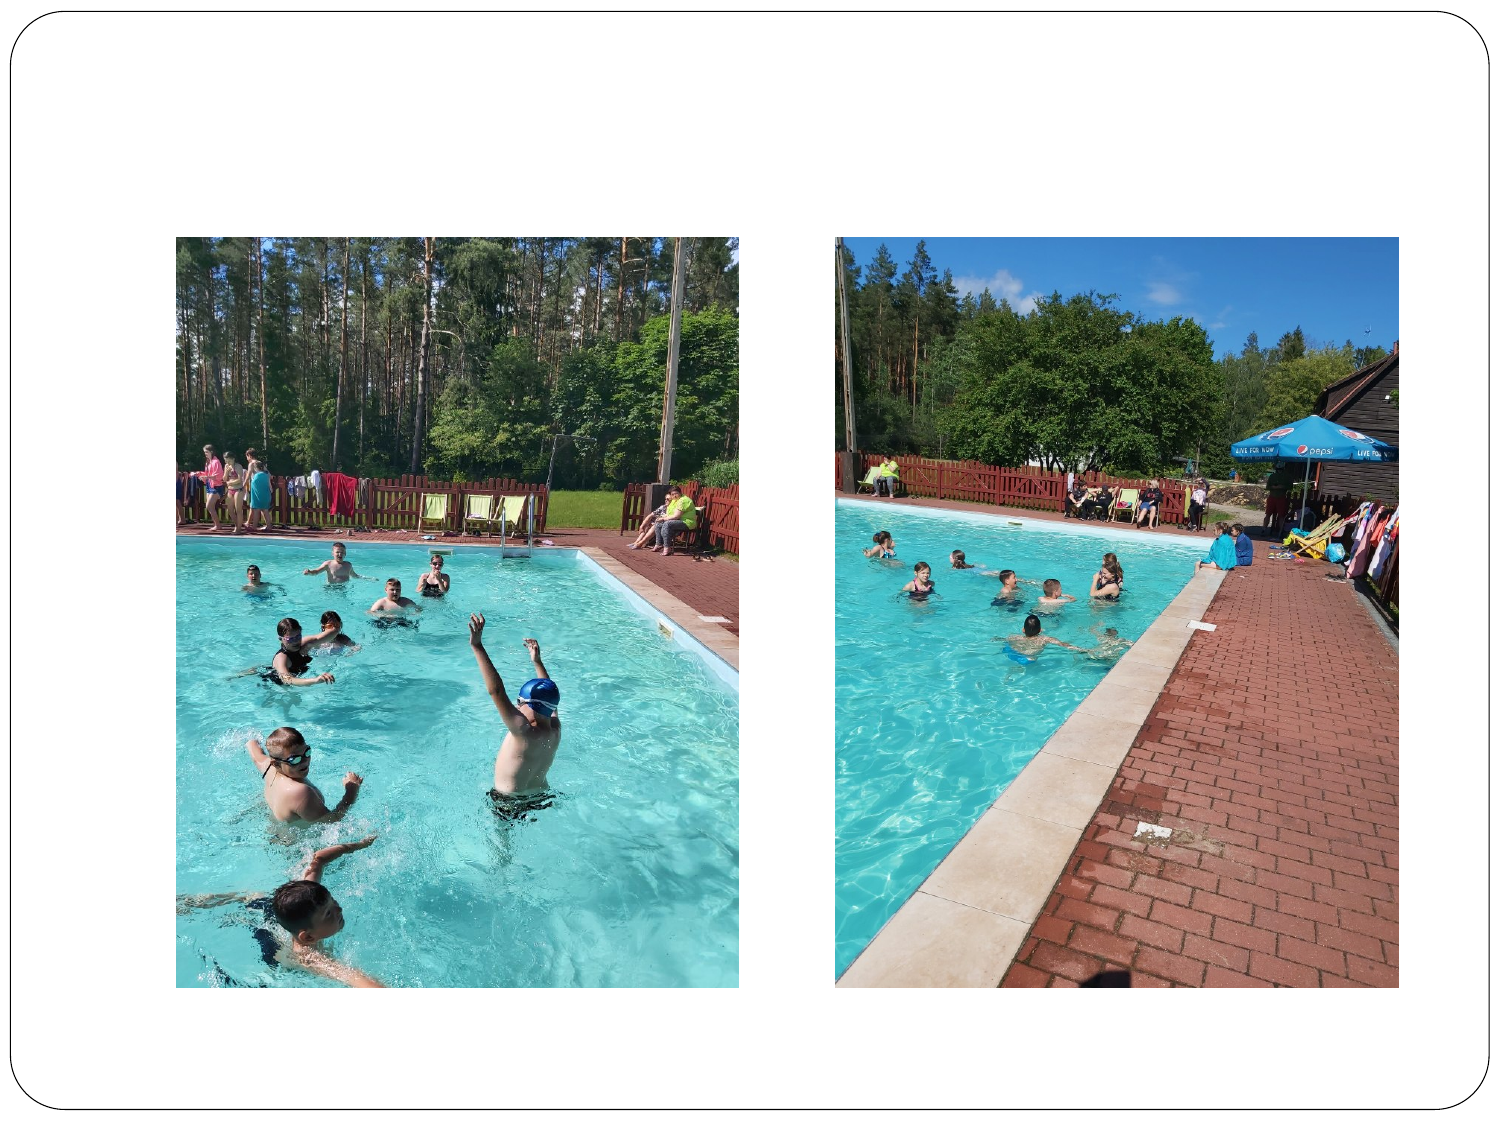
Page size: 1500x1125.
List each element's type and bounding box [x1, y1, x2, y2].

picture [835, 237, 1399, 988]
picture [176, 237, 739, 988]
